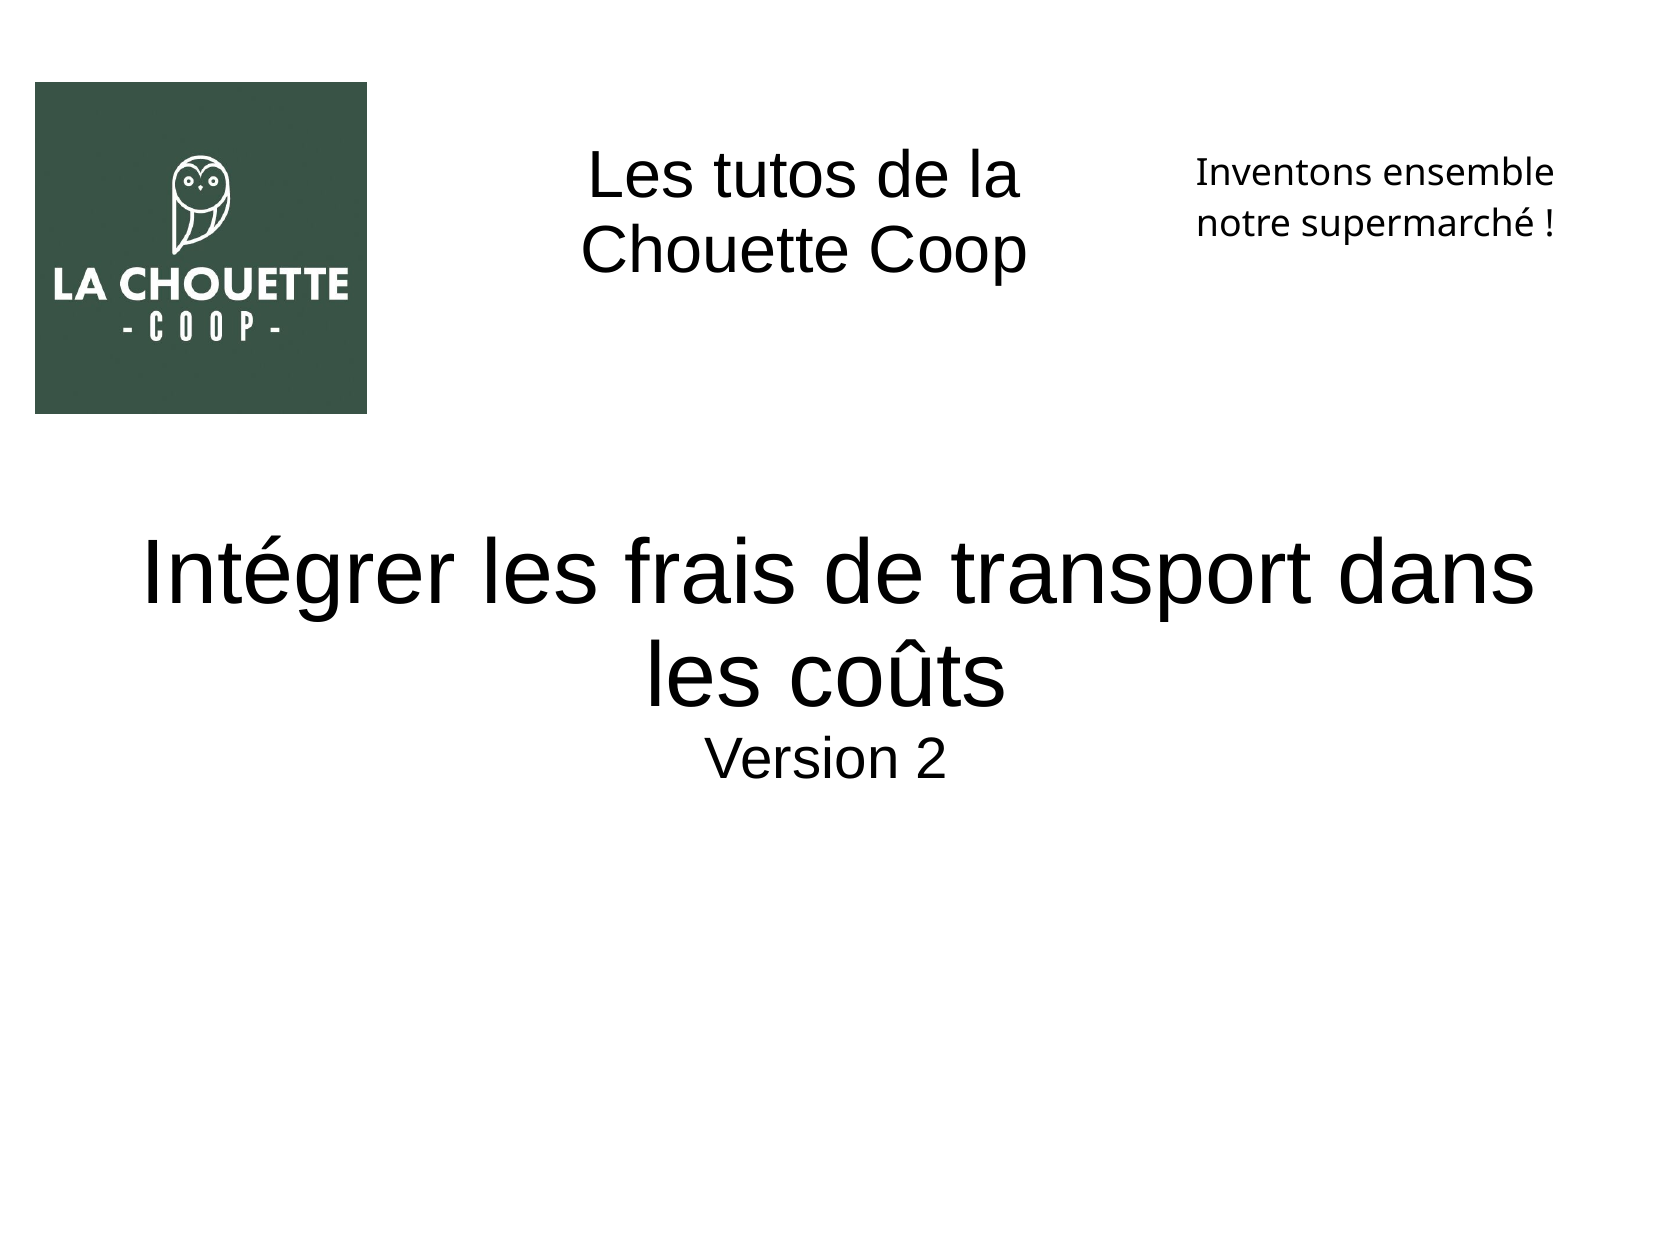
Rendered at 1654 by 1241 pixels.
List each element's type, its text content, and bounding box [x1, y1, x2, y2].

text_box Les tutos de la Chouette Coop [565, 129, 1087, 295]
picture [35, 82, 367, 414]
subtitle Intégrer les frais de transport dans les coûts Version 2 [82, 496, 1571, 815]
text_box Inventons ensemble notre supermarché ! [1181, 138, 1642, 395]
